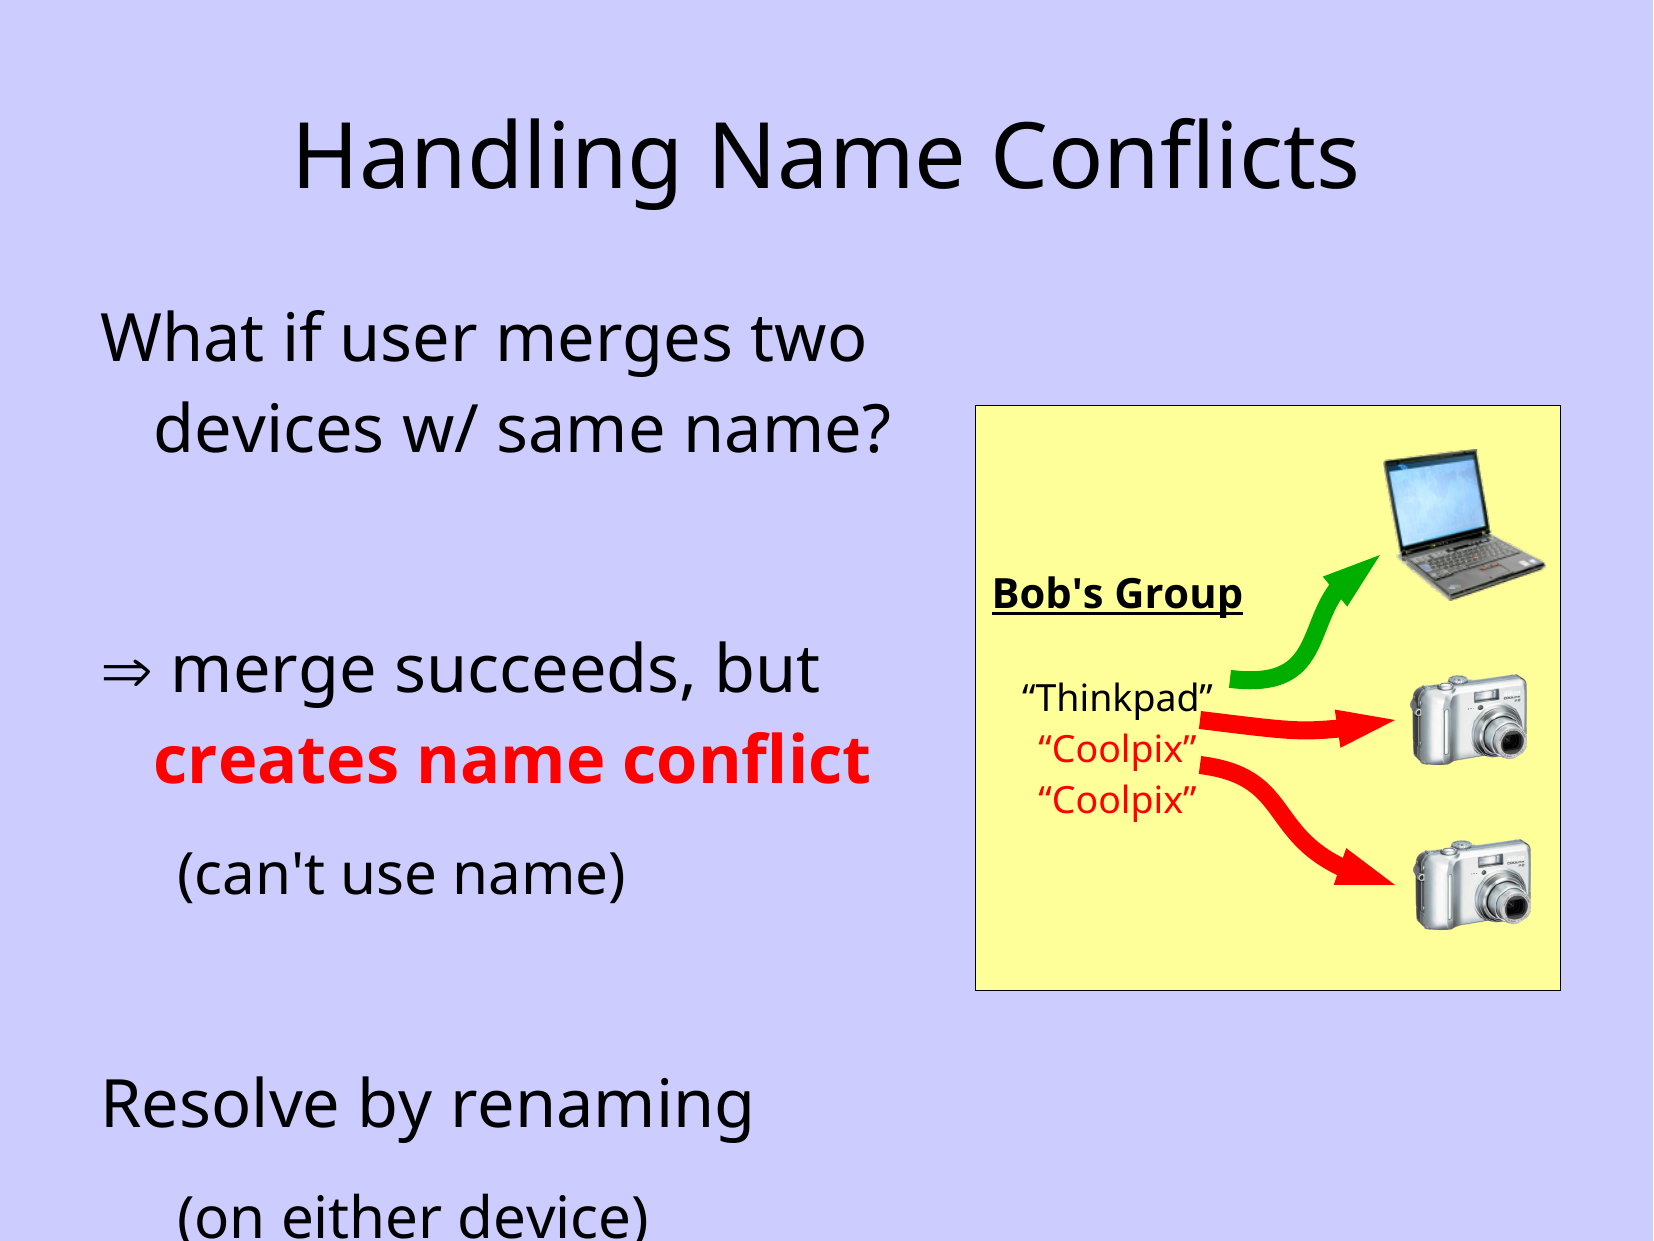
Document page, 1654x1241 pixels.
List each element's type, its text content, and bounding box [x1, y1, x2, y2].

title Handling Name Conflicts [82, 49, 1571, 257]
list What if user merges two devices w/ same name? ⇒ merge succeeds, but creates name conflict (can't use name) Resolve by renaming (on either device) [82, 290, 916, 1143]
picture [1383, 449, 1546, 602]
text_box Bob's Group “Thinkpad” “Coolpix” “Coolpix” [975, 556, 1261, 856]
text_box [975, 405, 1561, 991]
picture [1413, 839, 1531, 931]
picture [1410, 674, 1527, 766]
